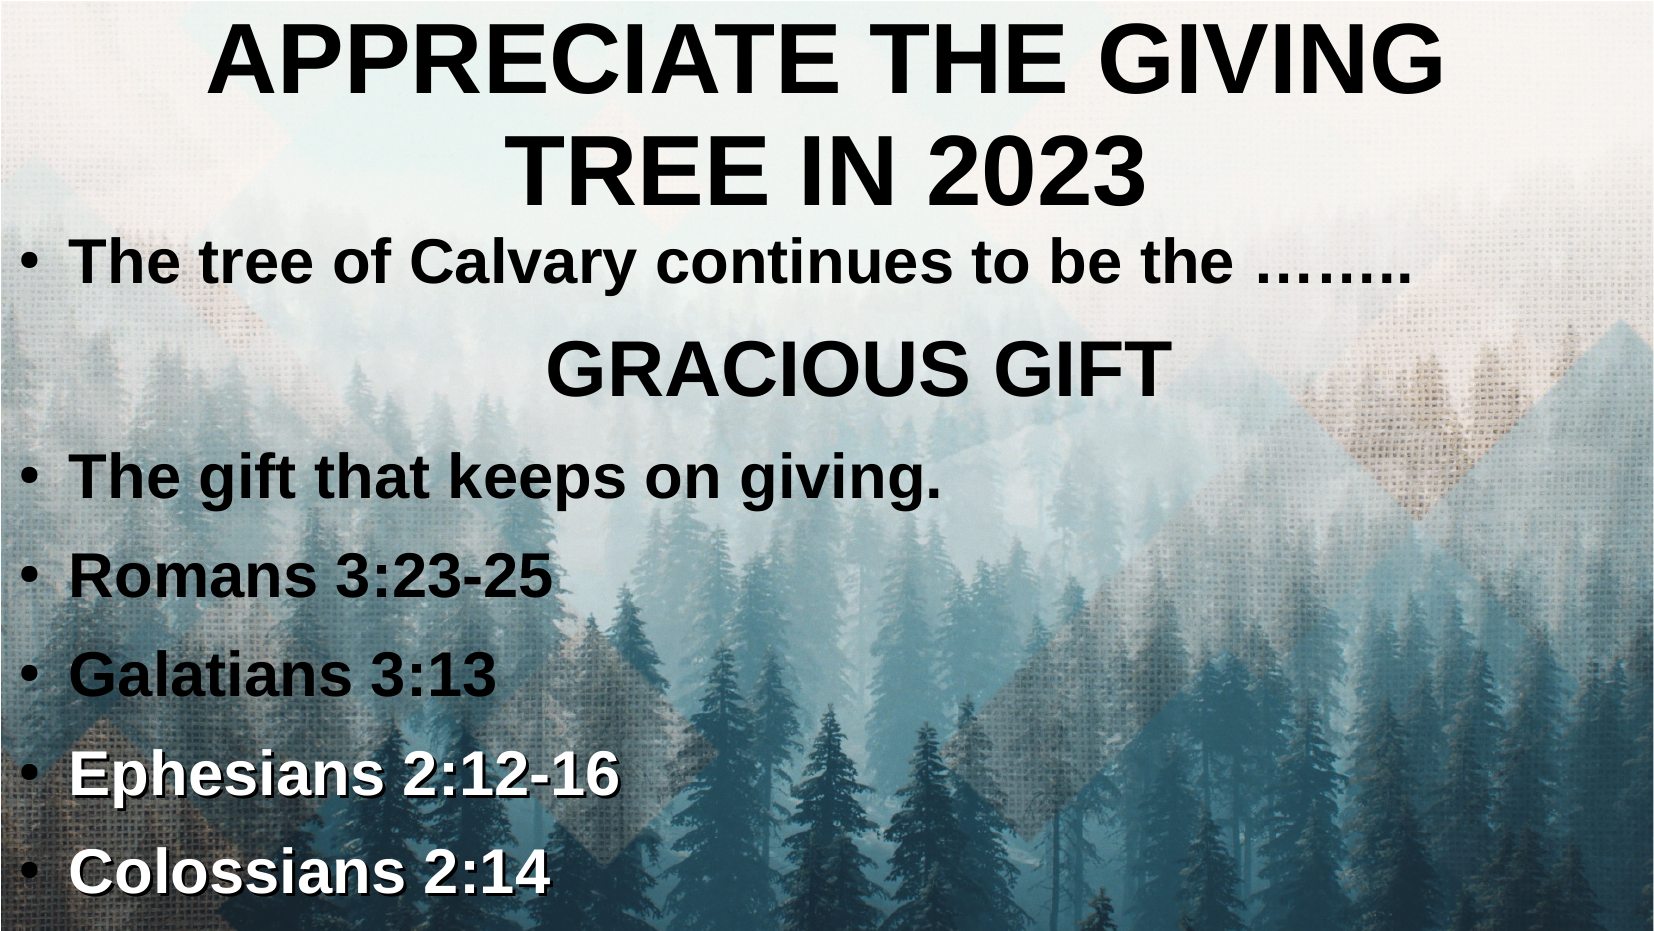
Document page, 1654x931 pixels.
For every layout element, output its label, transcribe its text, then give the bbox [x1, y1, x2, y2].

picture [1, 1, 1654, 931]
title APPRECIATE THE GIVING TREE IN 2023 [82, 2, 1571, 226]
list The tree of Calvary continues to be the …….. GRACIOUS GIFT The gift that keeps on giving. Romans 3:23-25 Galatians 3:13 Ephesians 2:12-16 Colossians 2:14 [1, 226, 1651, 916]
